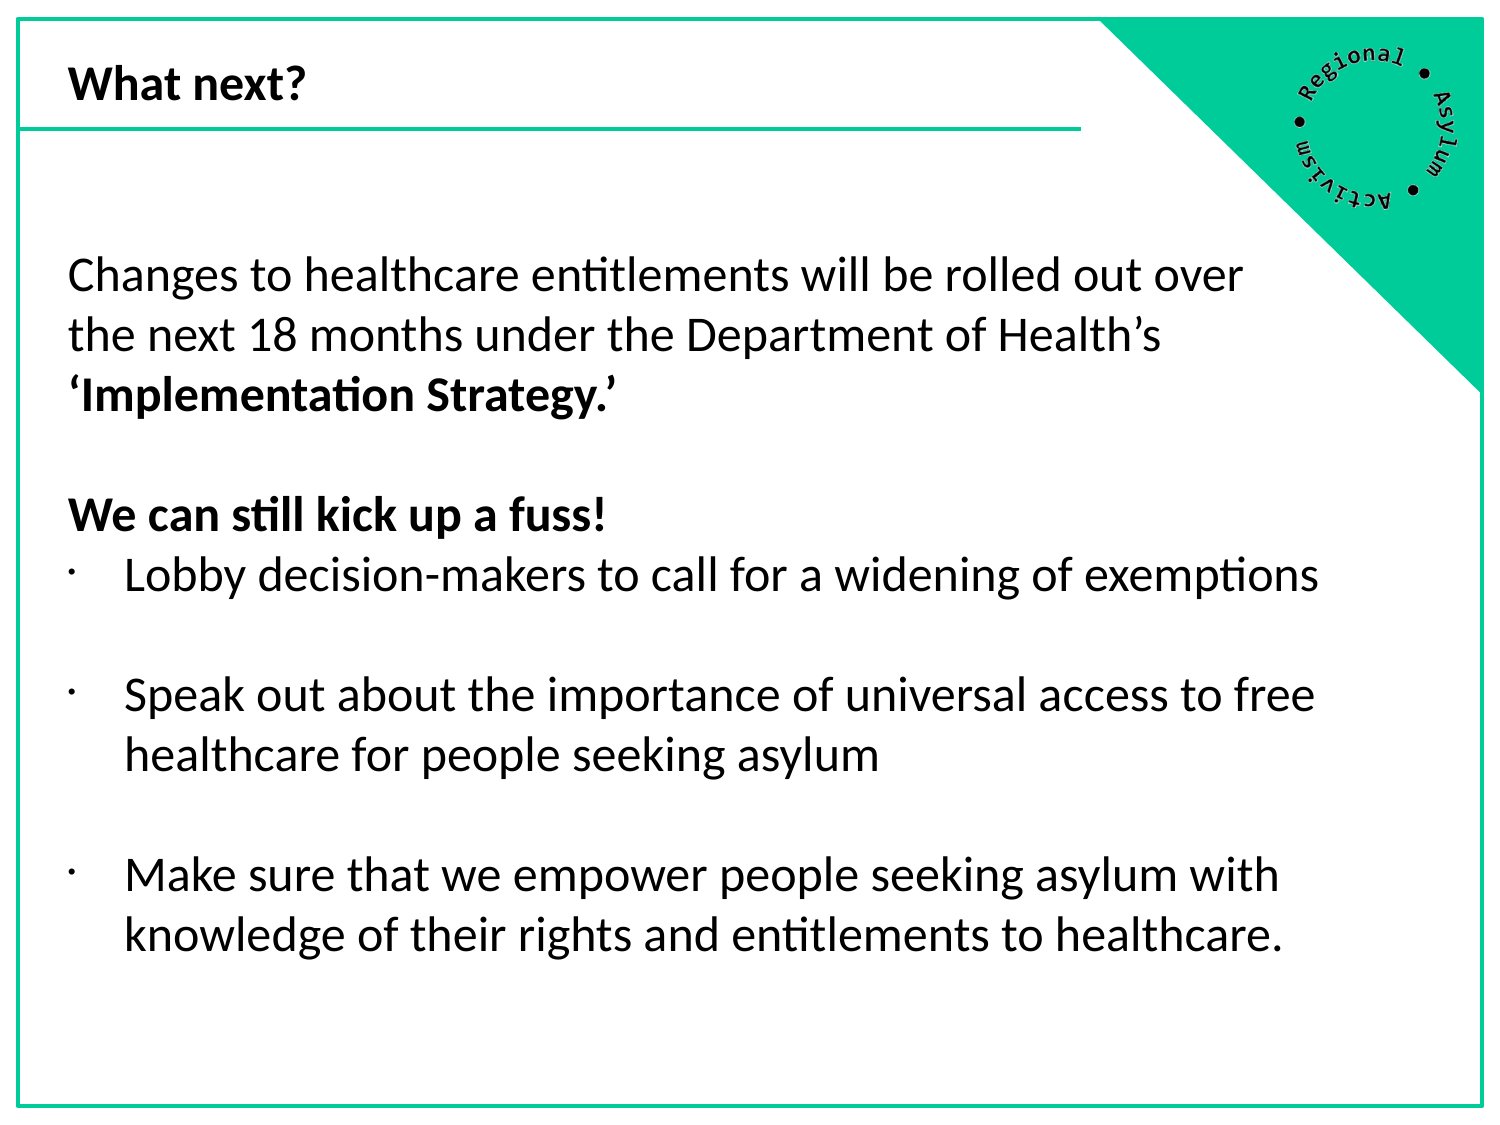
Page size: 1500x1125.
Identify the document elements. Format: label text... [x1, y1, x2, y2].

text_box What next? [53, 42, 1046, 118]
text_box Changes to healthcare entitlements will be rolled out over the next 18 months under the Department of Health’s ‘Implementation Strategy.’ We can still kick up a fuss! Lobby decision-makers to call for a widening of exemptions Speak out about the importance of universal access to free healthcare for people seeking asylum Make sure that we empower people seeking asylum with knowledge of their rights and entitlements to healthcare. [53, 234, 1436, 1029]
picture [1284, 43, 1461, 215]
